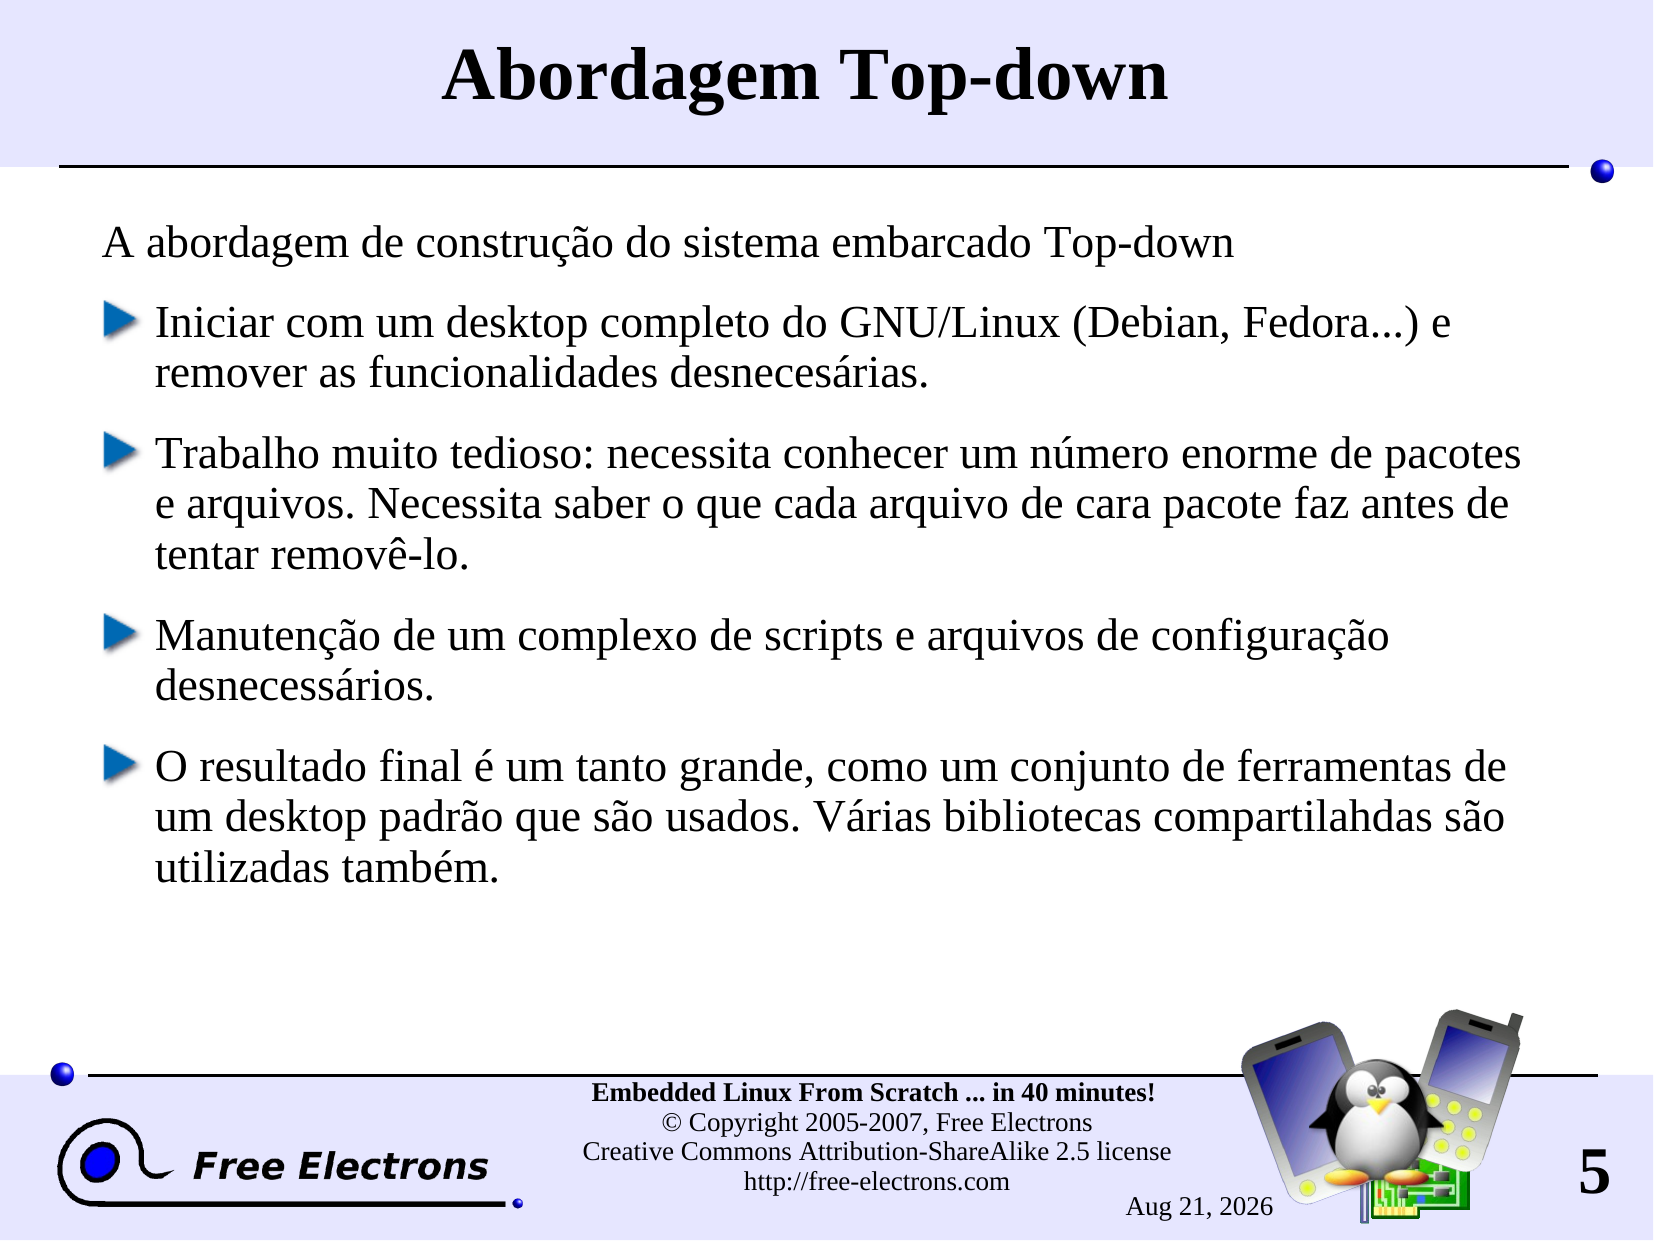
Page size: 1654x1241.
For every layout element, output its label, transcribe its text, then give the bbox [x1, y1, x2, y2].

picture [50, 1107, 527, 1216]
picture [1231, 1066, 1521, 1241]
title Abordagem Top-down [60, 25, 1551, 124]
list A abordagem de construção do sistema embarcado Top-down Iniciar com um desktop completo do GNU/Linux (Debian, Fedora...) e remover as funcionalidades desnecesárias. Trabalho muito tedioso: necessita conhecer um número enorme de pacotes e arquivos. Necessita saber o que cada arquivo de cara pacote faz antes de tentar removê-lo. Manutenção de um complexo de scripts e arquivos de configuração desnecessários. O resultado final é um tanto grande, como um conjunto de ferramentas de um desktop padrão que são usados. Várias bibliotecas compartilahdas são utilizadas também. [83, 216, 1554, 1066]
